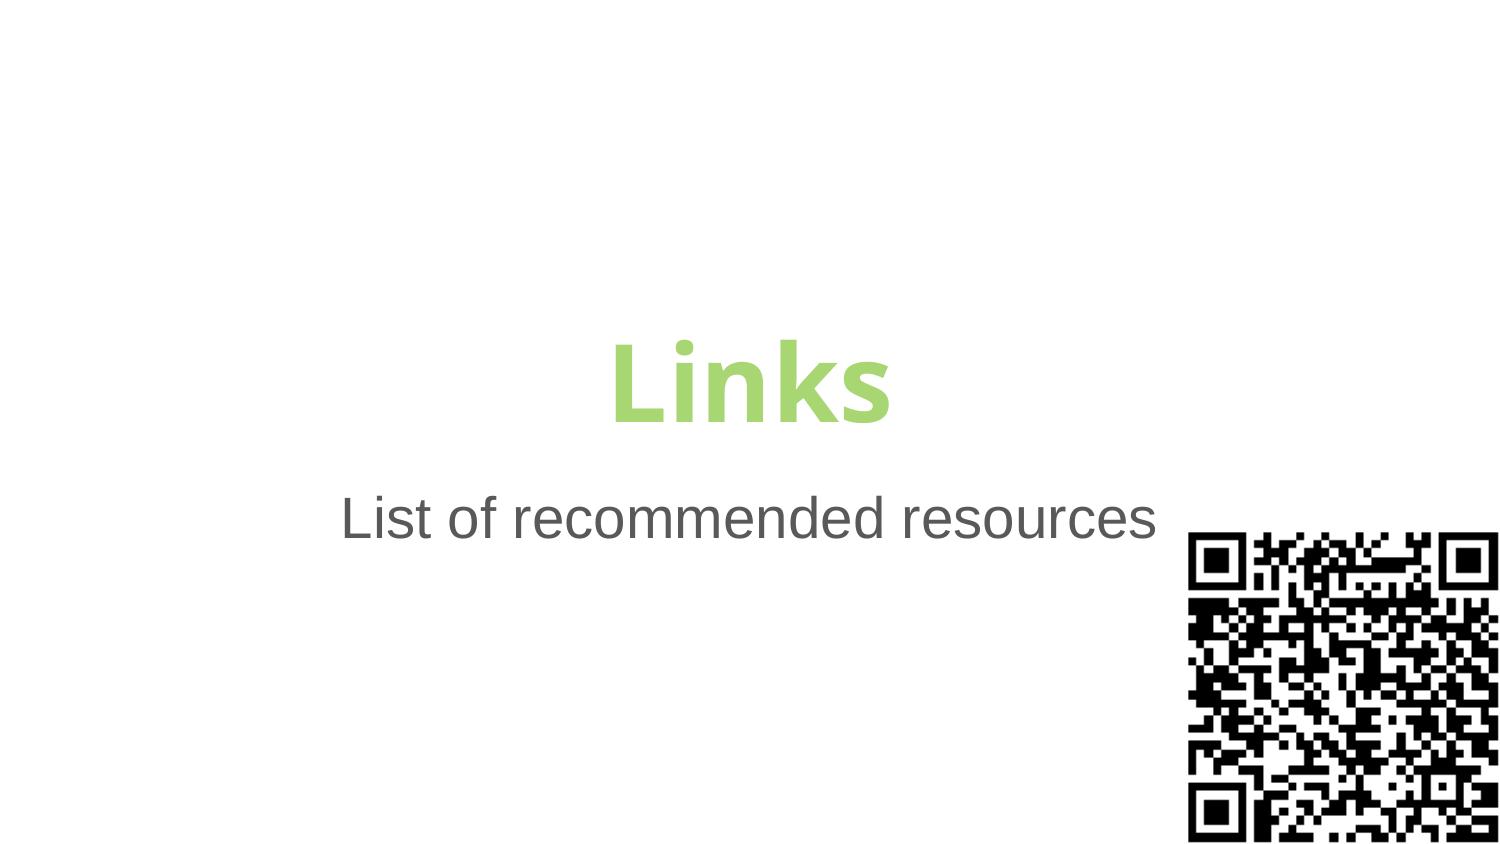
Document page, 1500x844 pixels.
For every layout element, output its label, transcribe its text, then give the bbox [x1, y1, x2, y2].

title Links [51, 122, 1449, 459]
subtitle List of recommended resources [51, 464, 1449, 595]
picture [1187, 531, 1500, 844]
